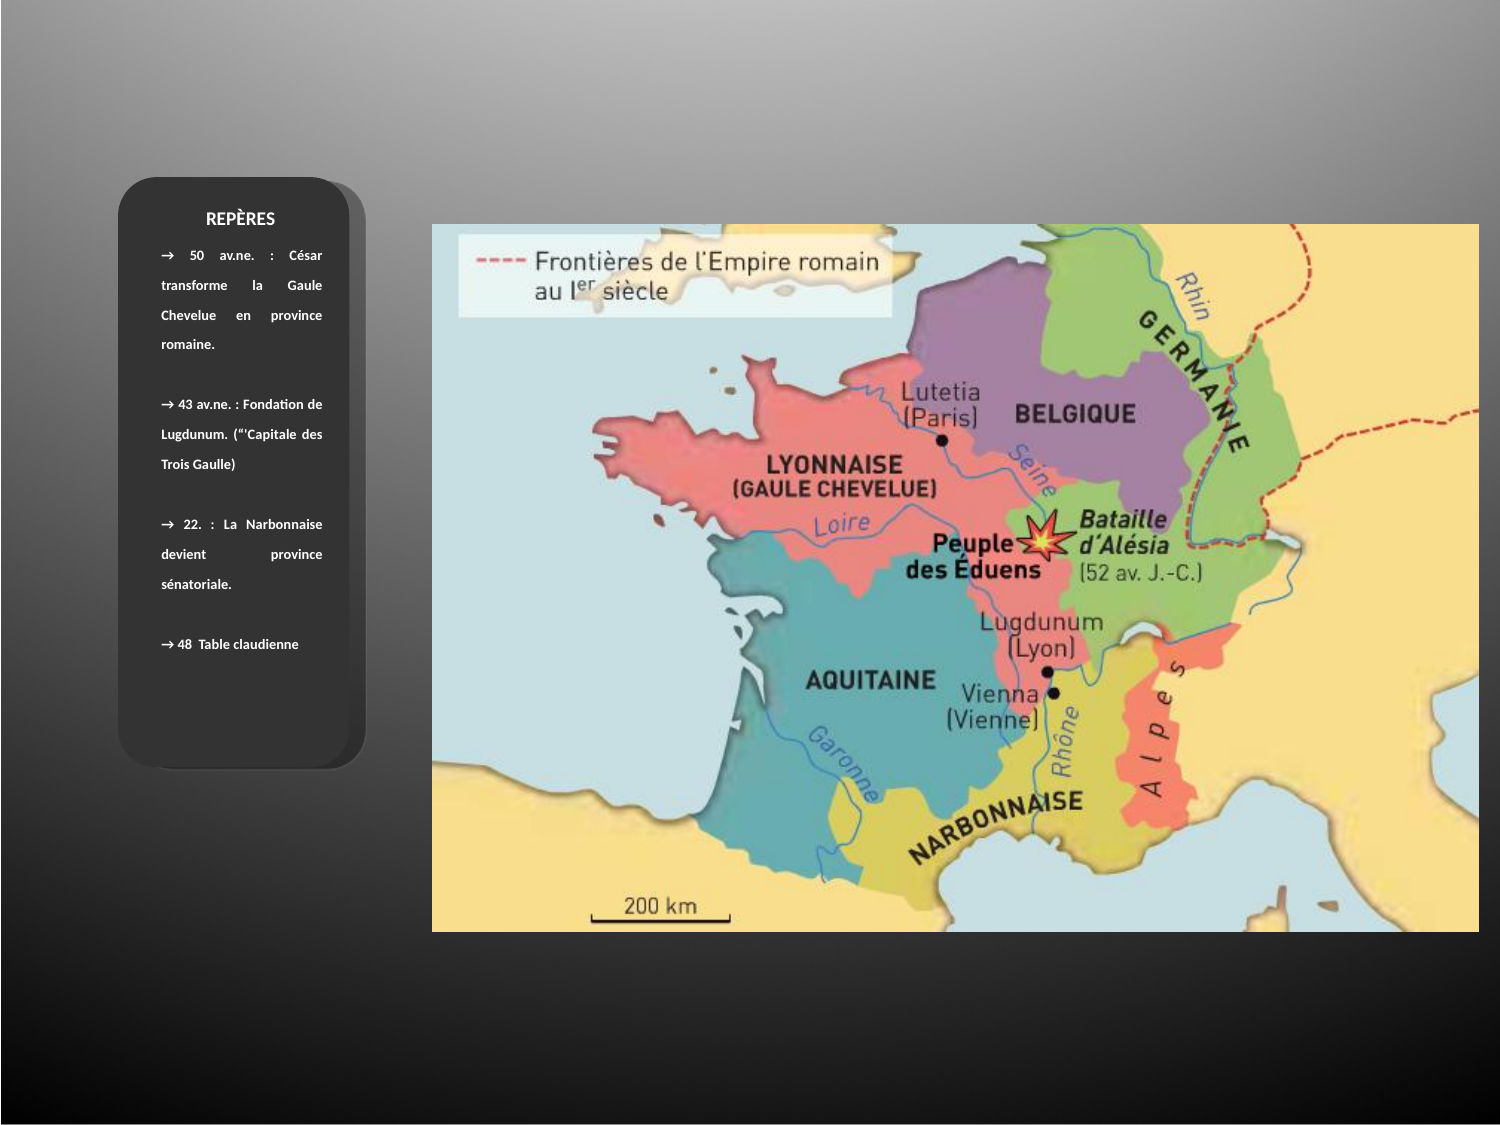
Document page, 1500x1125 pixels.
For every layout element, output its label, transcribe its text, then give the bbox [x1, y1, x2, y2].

picture [0, 0, 1500, 1125]
text_box REPÈRES → 50 av.ne. : César transforme la Gaule Chevelue en province romaine. → 43 av.ne. : Fondation de Lugdunum. (“'Capitale des Trois Gaulle) → 22. : La Narbonnaise devient province sénatoriale. → 48 Table claudienne [118, 177, 350, 768]
